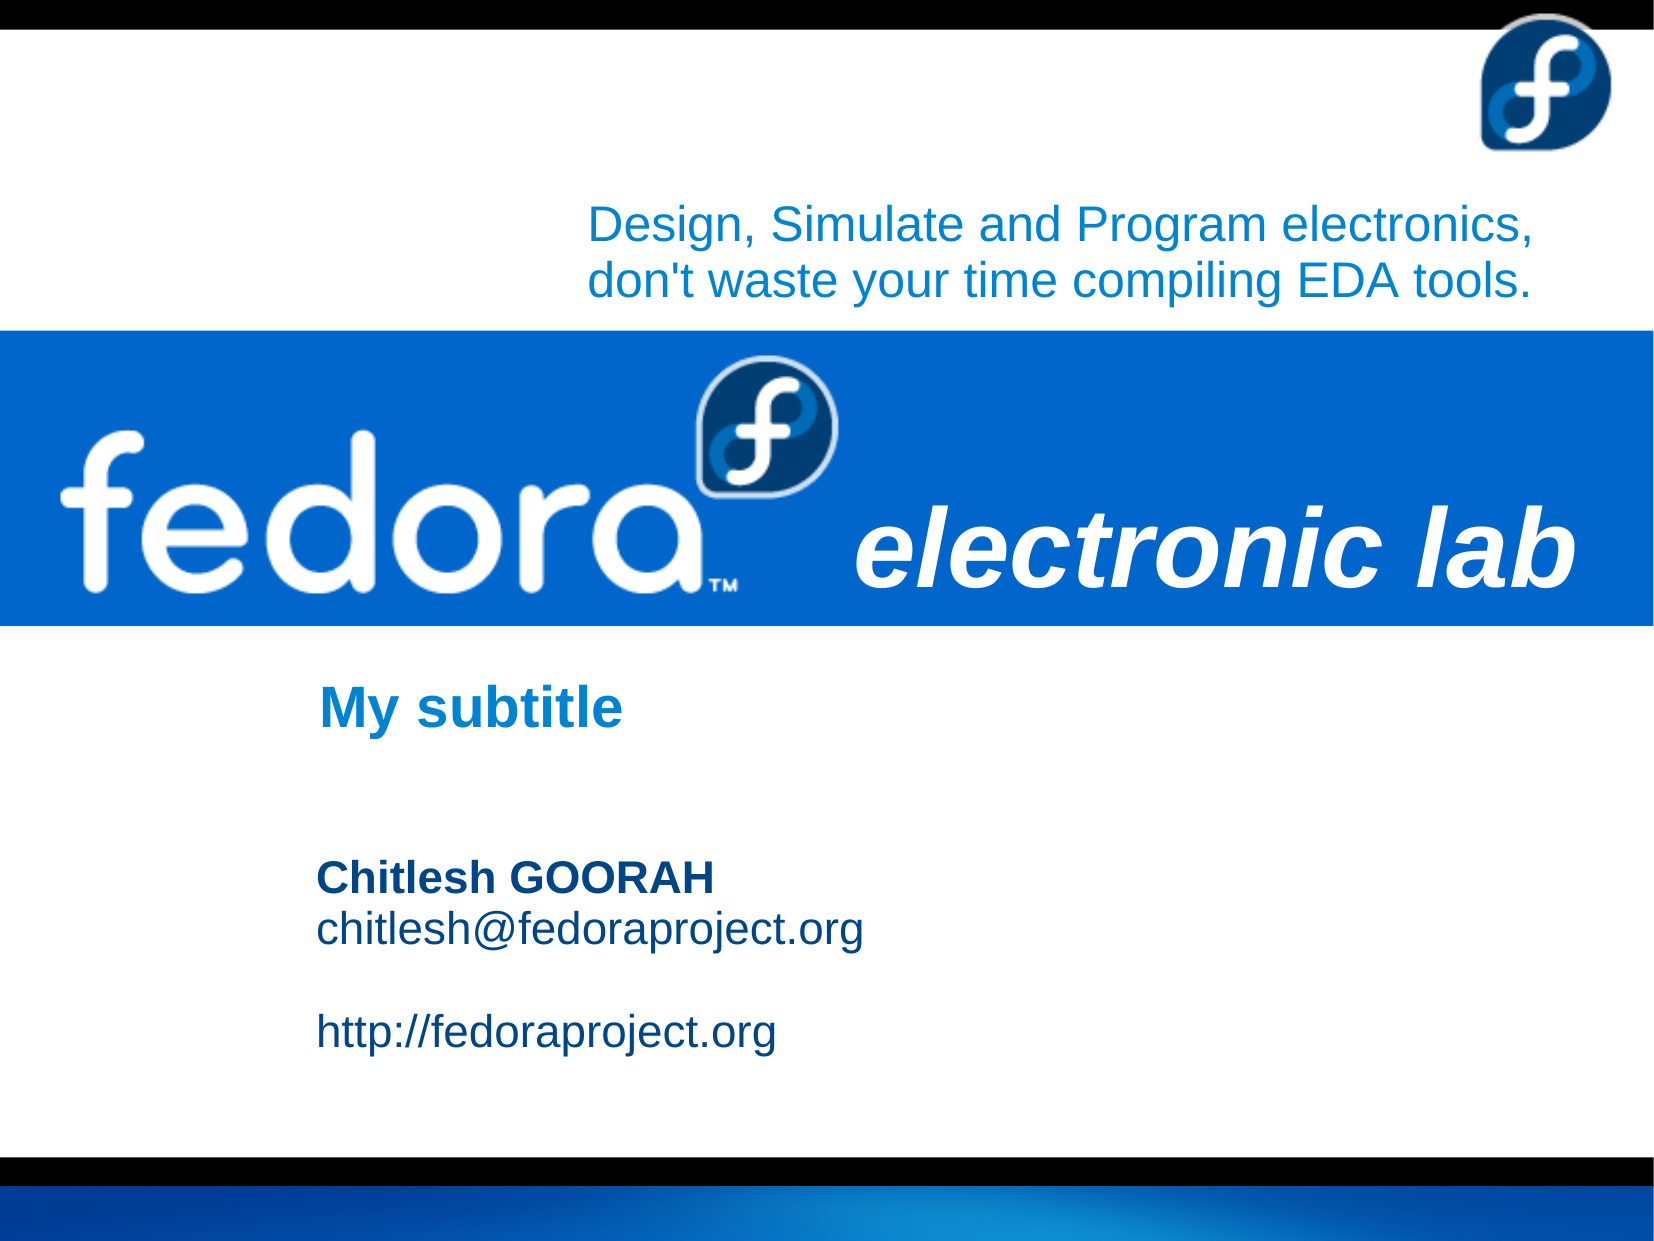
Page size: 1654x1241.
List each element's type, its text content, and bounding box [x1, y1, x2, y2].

picture [59, 354, 843, 596]
text_box Chitlesh GOORAH chitlesh@fedoraproject.org http://fedoraproject.org [301, 844, 880, 1065]
text_box [0, 330, 1654, 626]
picture [838, 12, 1622, 254]
text_box Design, Simulate and Program electronics, don't waste your time compiling EDA tools. [572, 188, 1550, 316]
text_box electronic lab [838, 478, 1594, 619]
picture [0, 1186, 1654, 1241]
text_box My subtitle [304, 667, 640, 748]
